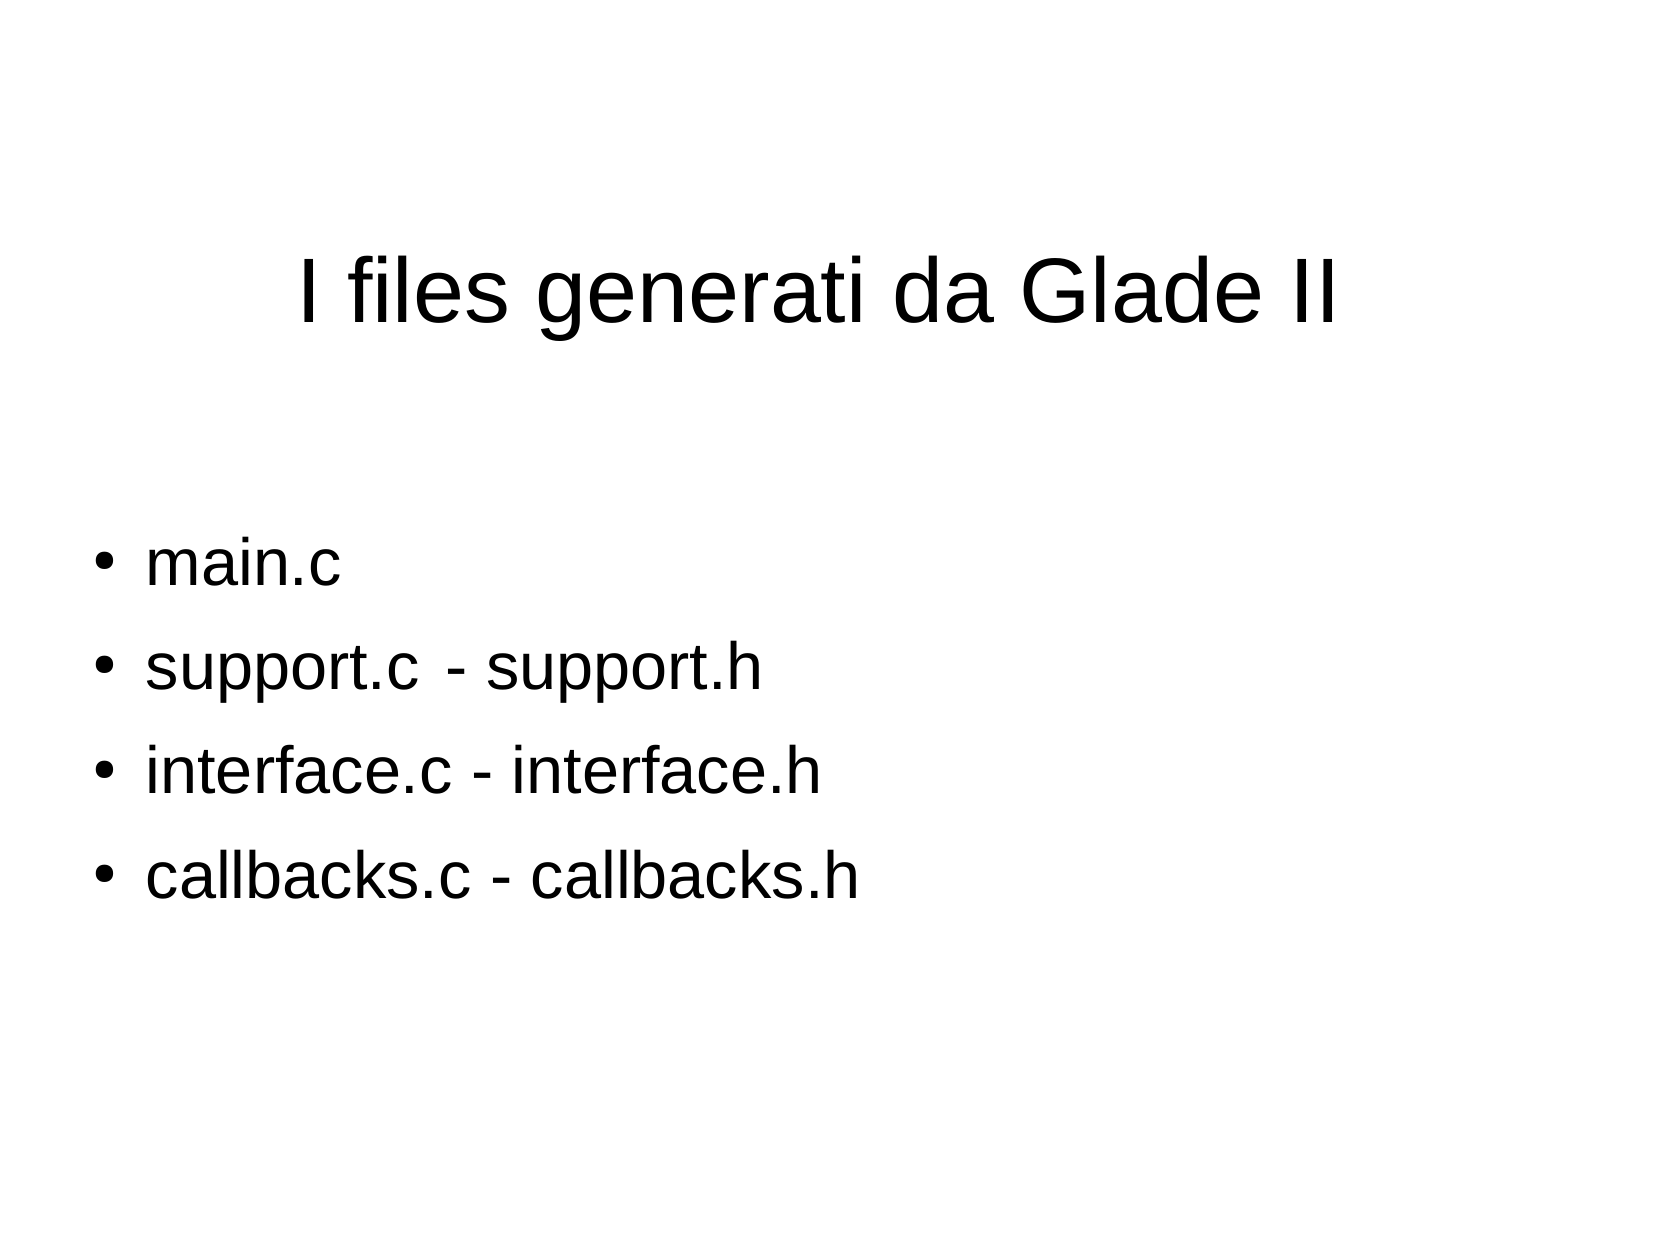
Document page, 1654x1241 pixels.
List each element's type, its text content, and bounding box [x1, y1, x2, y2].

title I files generati da Glade II [75, 187, 1564, 395]
list main.c support.c - support.h interface.c - interface.h callbacks.c - callbacks.h [75, 525, 1564, 1241]
